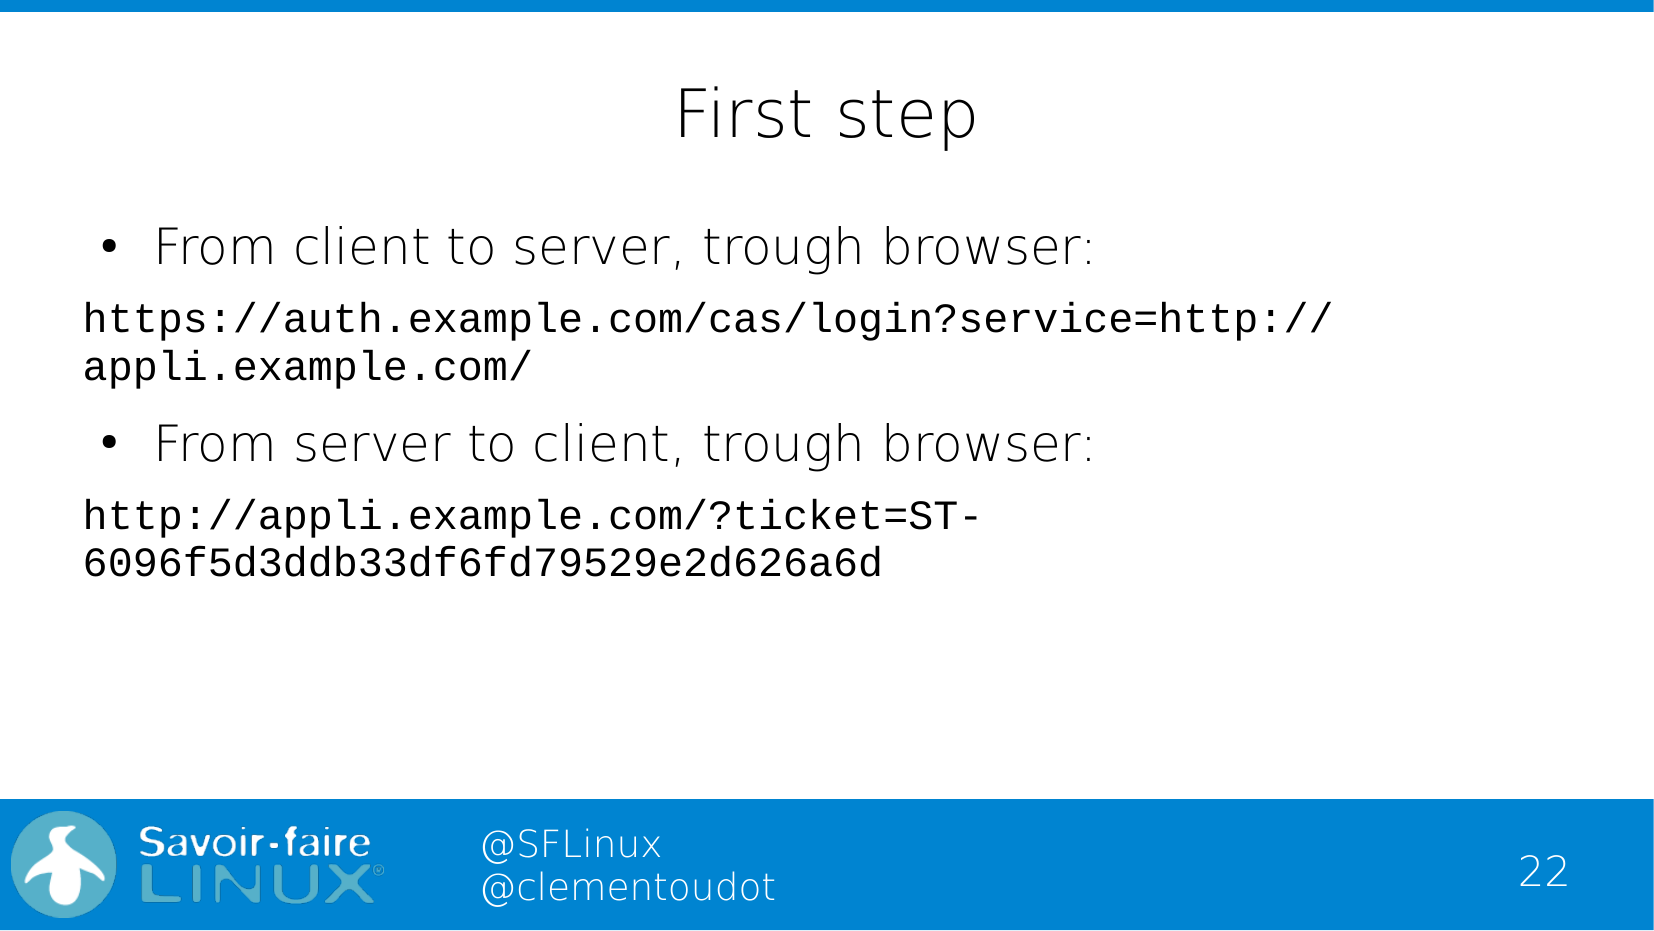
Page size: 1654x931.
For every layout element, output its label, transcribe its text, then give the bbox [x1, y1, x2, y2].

title First step [82, 37, 1571, 193]
picture [11, 811, 384, 918]
list From client to server, trough browser: https://auth.example.com/cas/login?service=http://appli.example.com/ From server to client, trough browser: http://appli.example.com/?ticket=ST-6096f5d3ddb33df6fd79529e2d626a6d [82, 217, 1571, 758]
